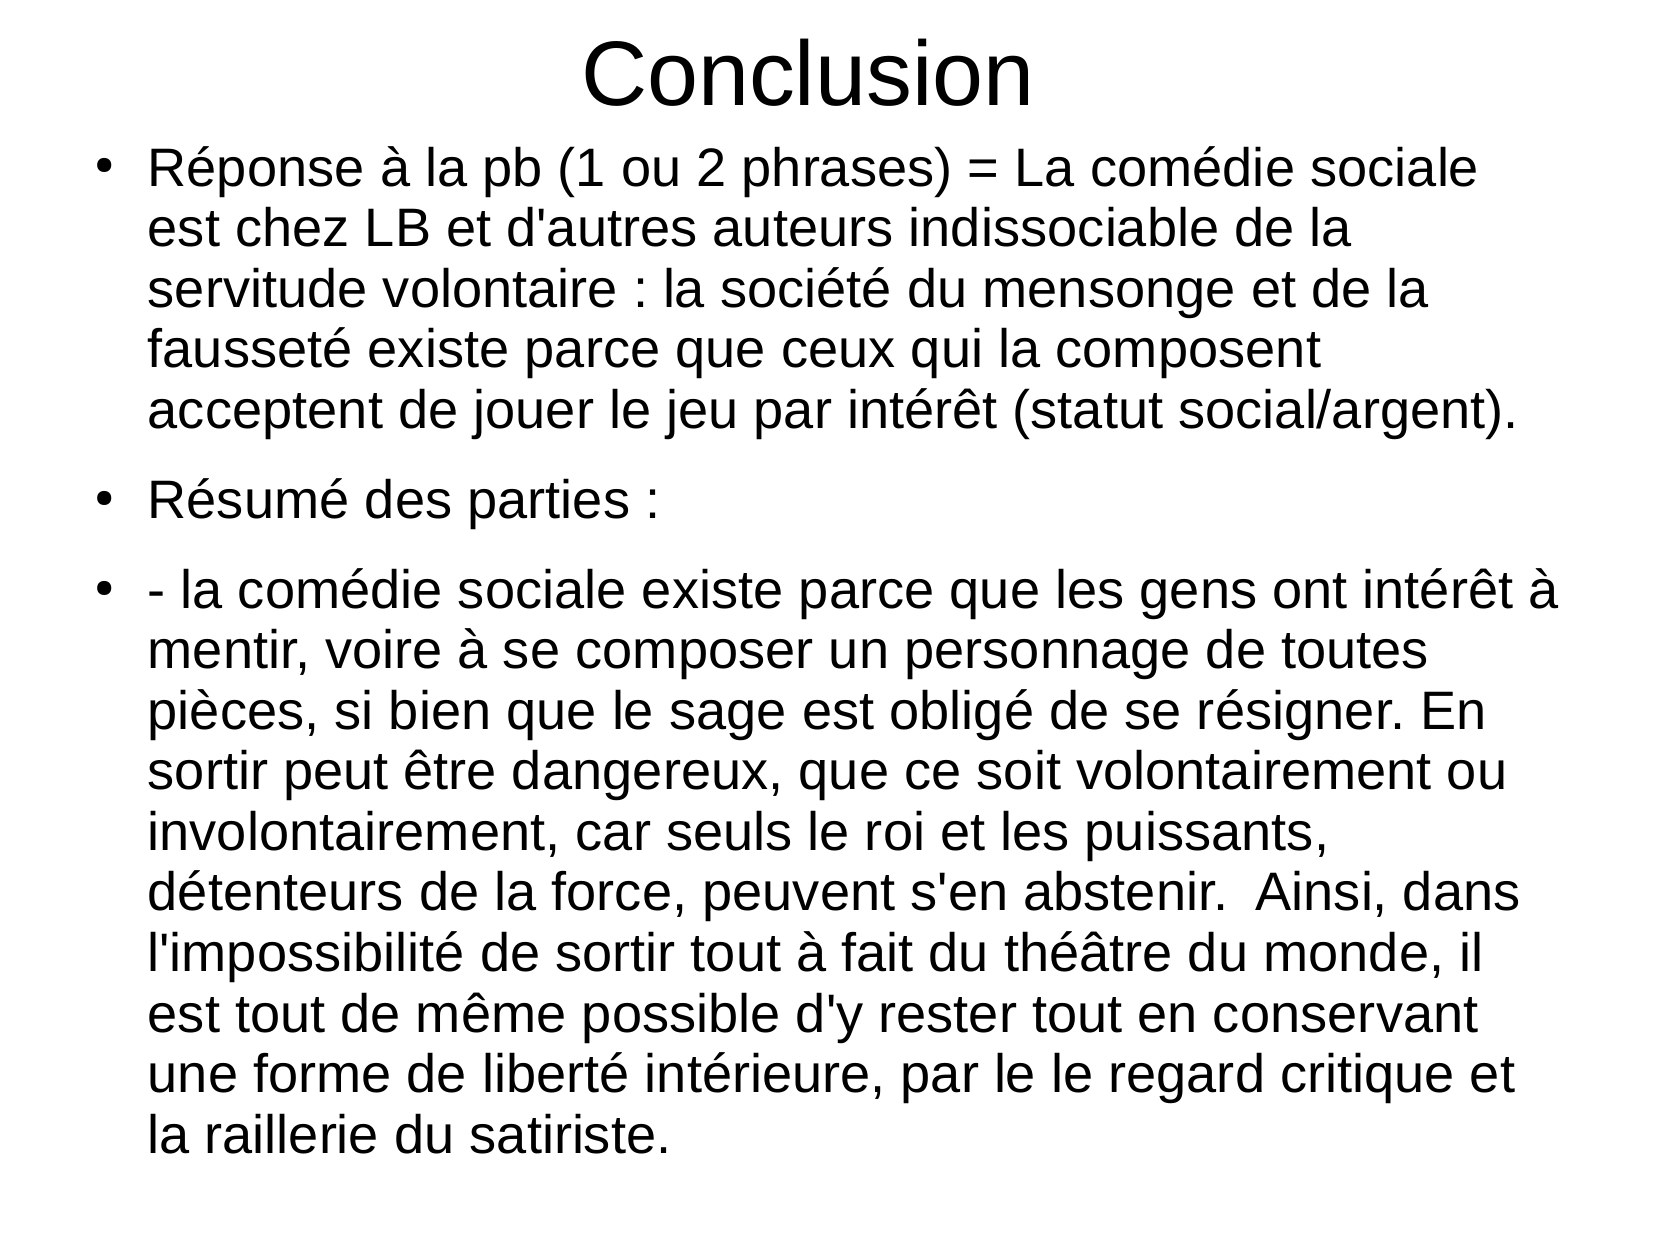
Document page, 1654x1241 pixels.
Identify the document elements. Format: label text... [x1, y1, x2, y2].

title Conclusion [76, 0, 1565, 137]
list Réponse à la pb (1 ou 2 phrases) = La comédie sociale est chez LB et d'autres auteurs indissociable de la servitude volontaire : la société du mensonge et de la fausseté existe parce que ceux qui la composent acceptent de jouer le jeu par intérêt (statut social/argent). Résumé des parties : - la comédie sociale existe parce que les gens ont intérêt à mentir, voire à se composer un personnage de toutes pièces, si bien que le sage est obligé de se résigner. En sortir peut être dangereux, que ce soit volontairement ou involontairement, car seuls le roi et les puissants, détenteurs de la force, peuvent s'en abstenir. Ainsi, dans l'impossibilité de sortir tout à fait du théâtre du monde, il est tout de même possible d'y rester tout en conservant une forme de liberté intérieure, par le le regard critique et la raillerie du satiriste. [76, 137, 1565, 1165]
